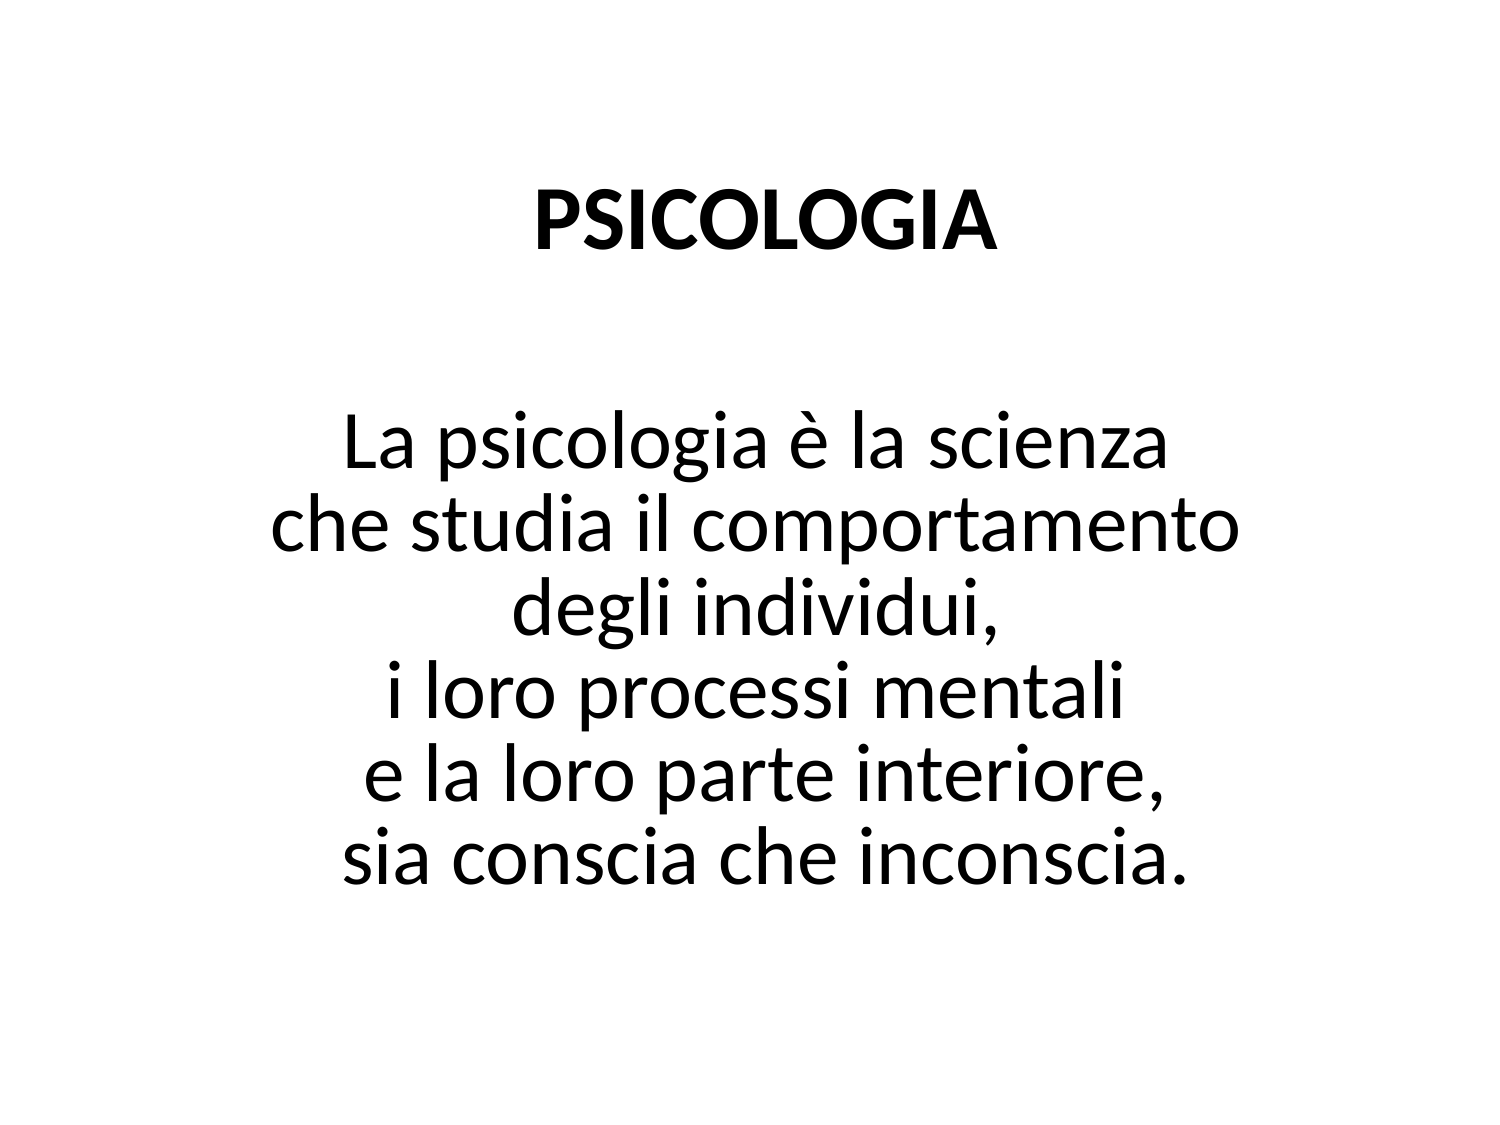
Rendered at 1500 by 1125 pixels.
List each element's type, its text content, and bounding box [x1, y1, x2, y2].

title PSICOLOGIA La psicologia è la scienza che studia il comportamento degli individui, i loro processi mentali e la loro parte interiore, sia conscia che inconscia. [91, 0, 1441, 1016]
